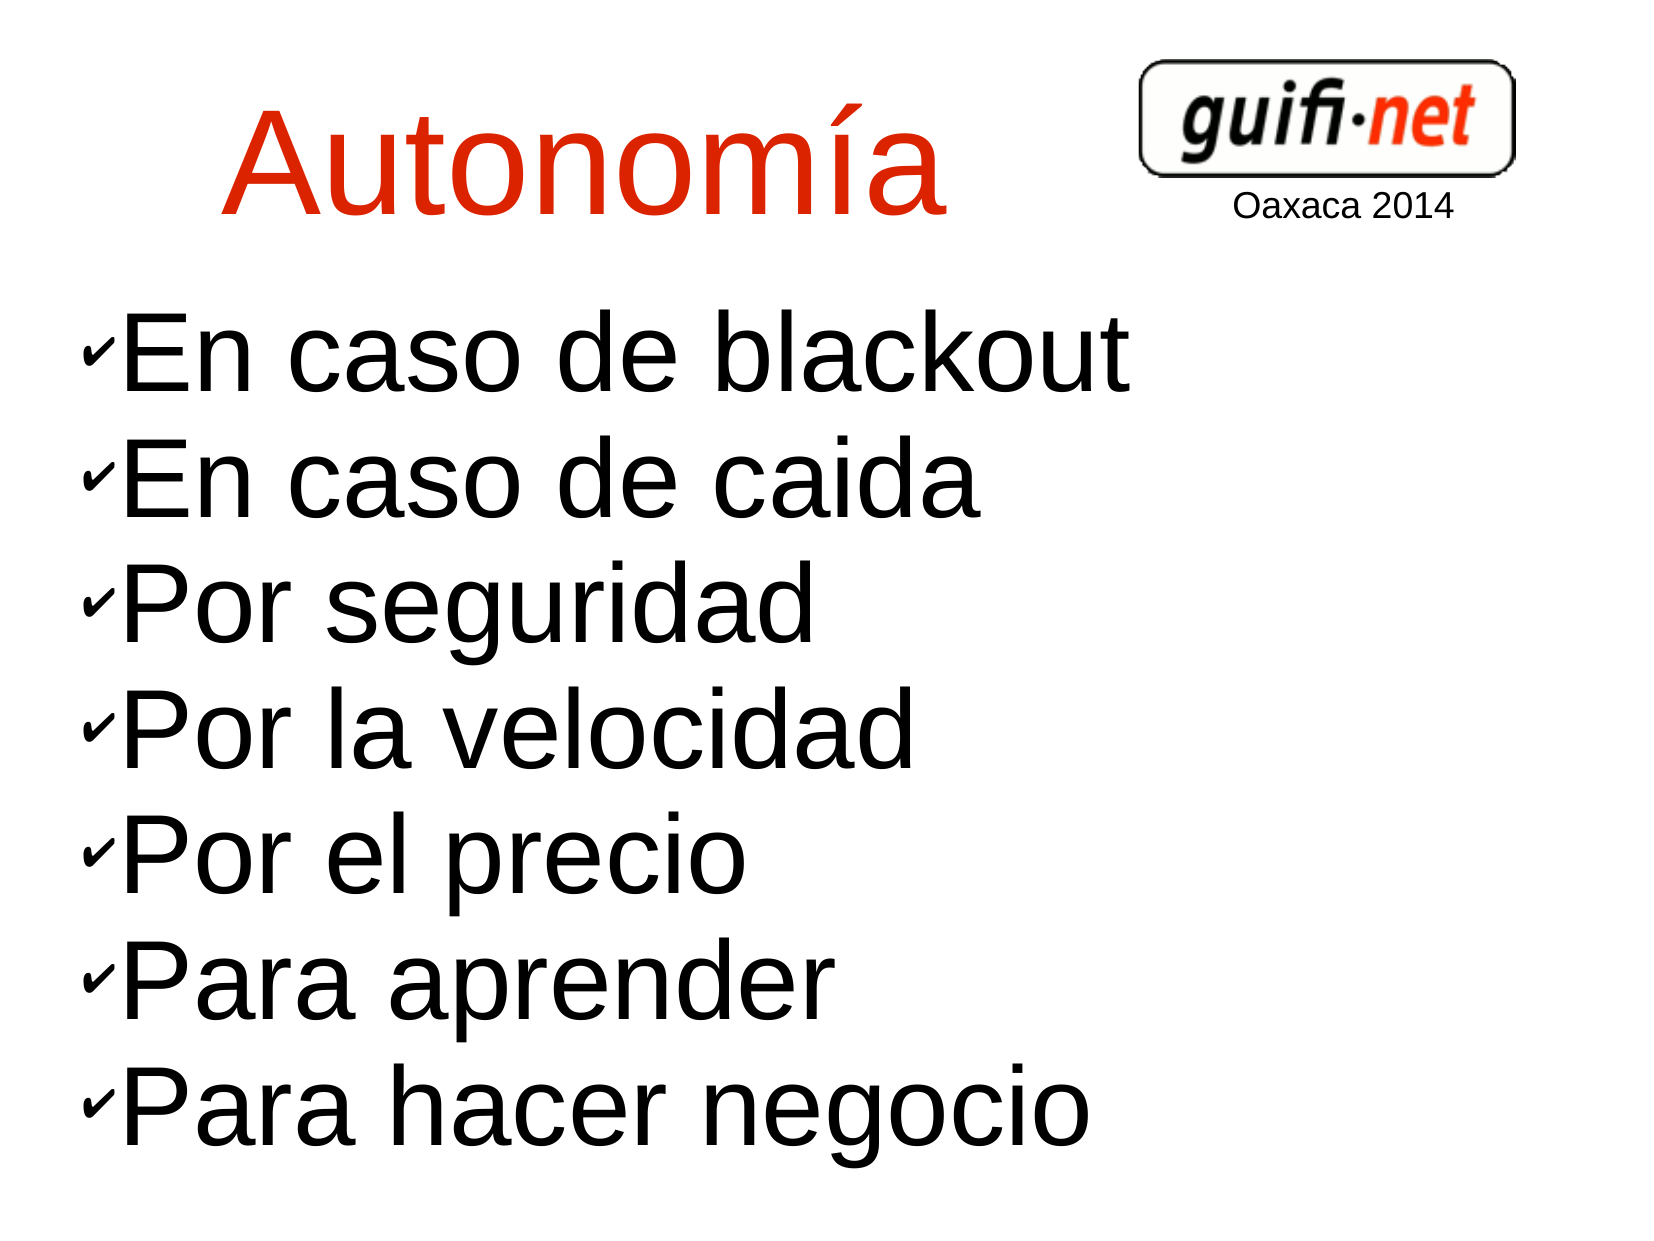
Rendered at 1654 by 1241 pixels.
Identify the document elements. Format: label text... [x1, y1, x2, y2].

title Autonomía [76, 66, 1093, 259]
text_box Oaxaca 2014 [1093, 177, 1654, 235]
picture [1137, 59, 1516, 177]
